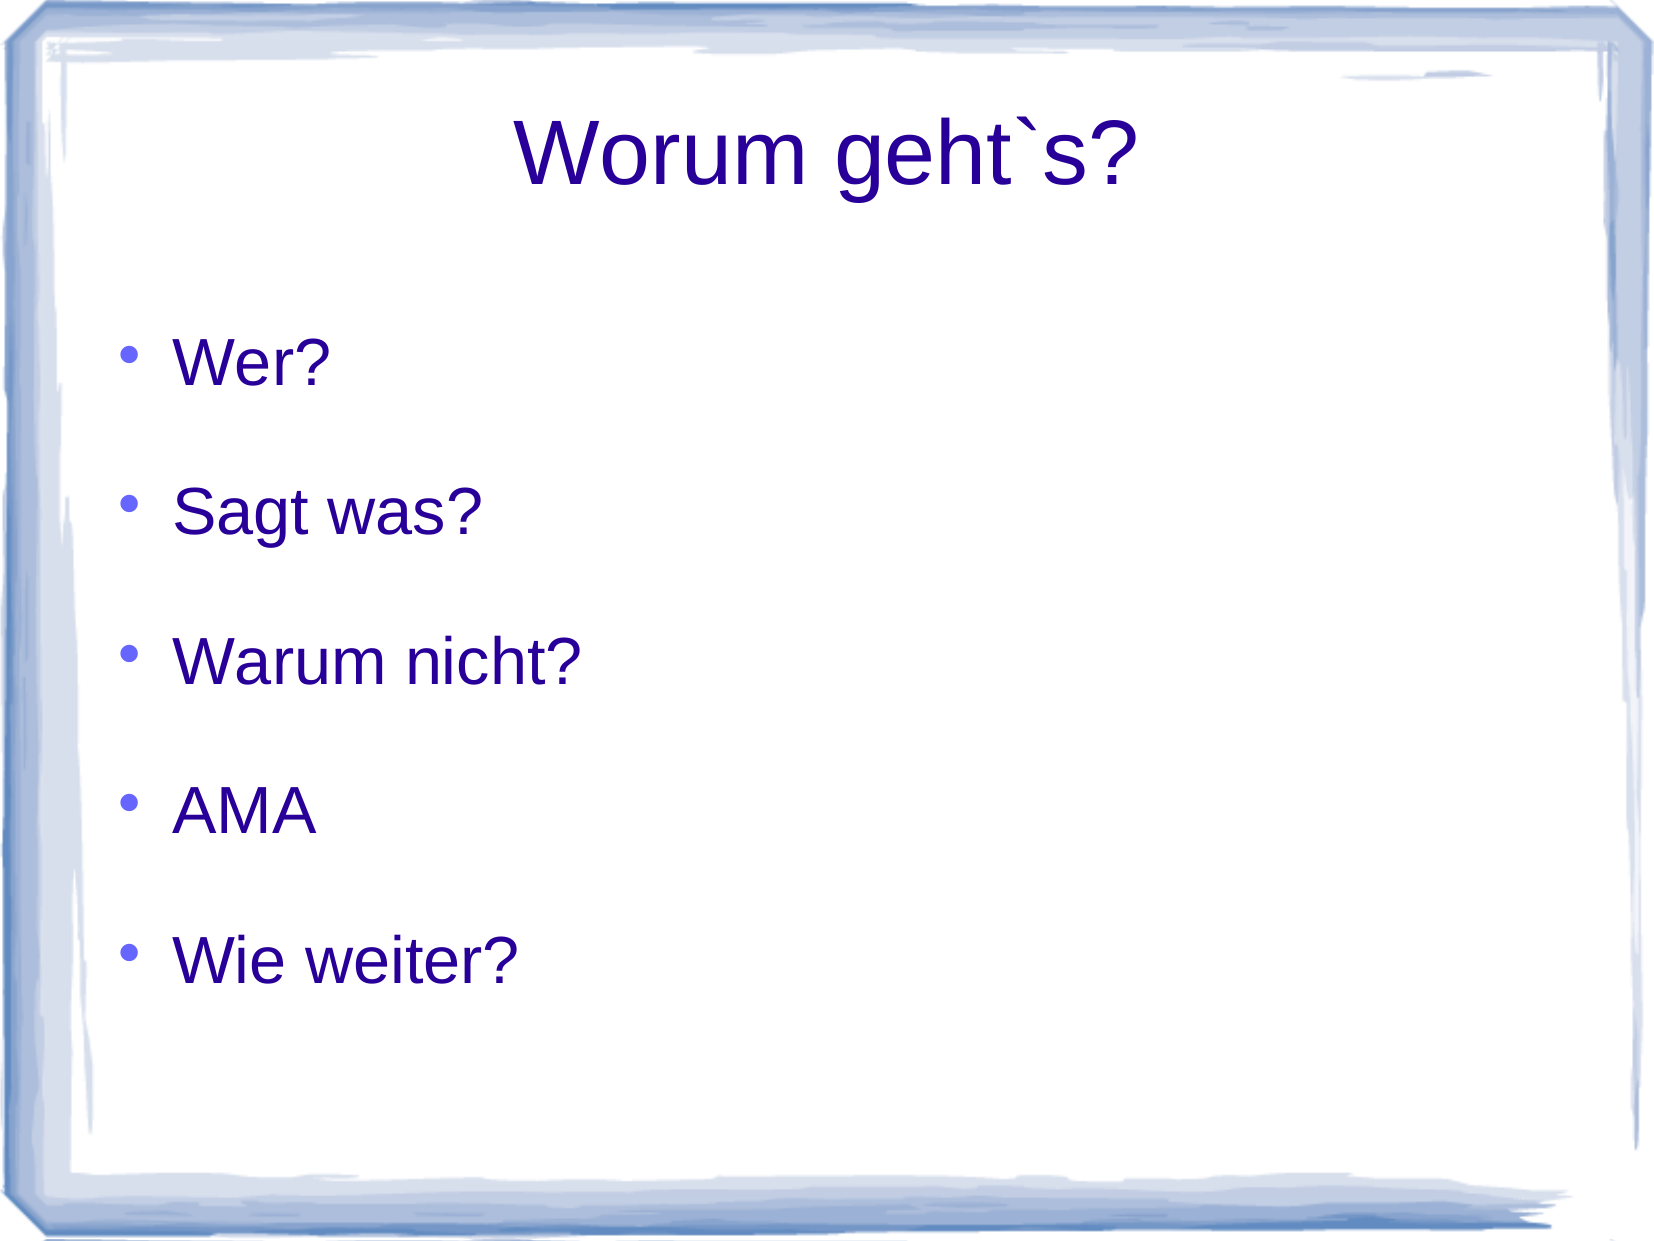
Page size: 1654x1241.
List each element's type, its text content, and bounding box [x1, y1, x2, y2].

subtitle Wer? Sagt was? Warum nicht? AMA Wie weiter? [118, 324, 1571, 1148]
title Worum geht`s? [82, 49, 1571, 257]
picture [0, 0, 1654, 1241]
